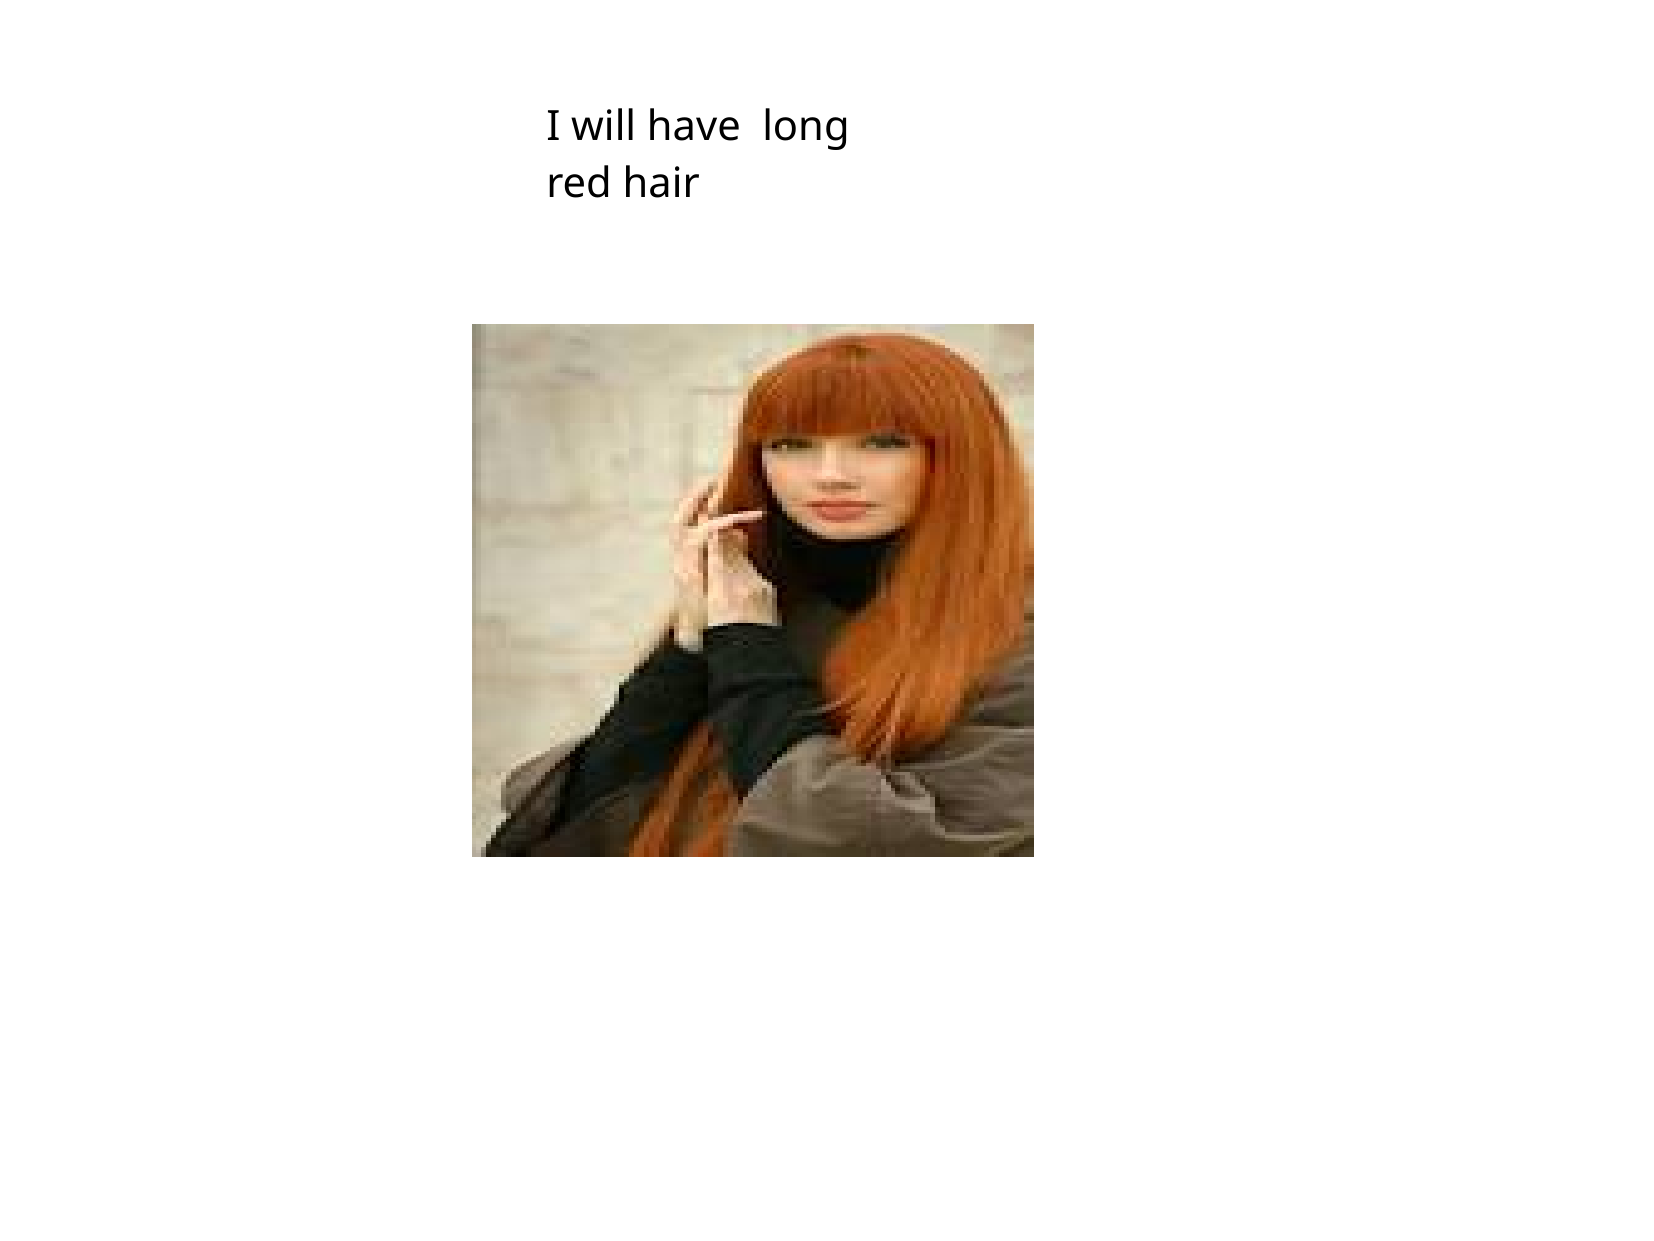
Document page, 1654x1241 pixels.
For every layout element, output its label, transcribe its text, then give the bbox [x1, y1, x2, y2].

text_box I will have long red hair [531, 88, 923, 222]
picture [472, 324, 1034, 857]
